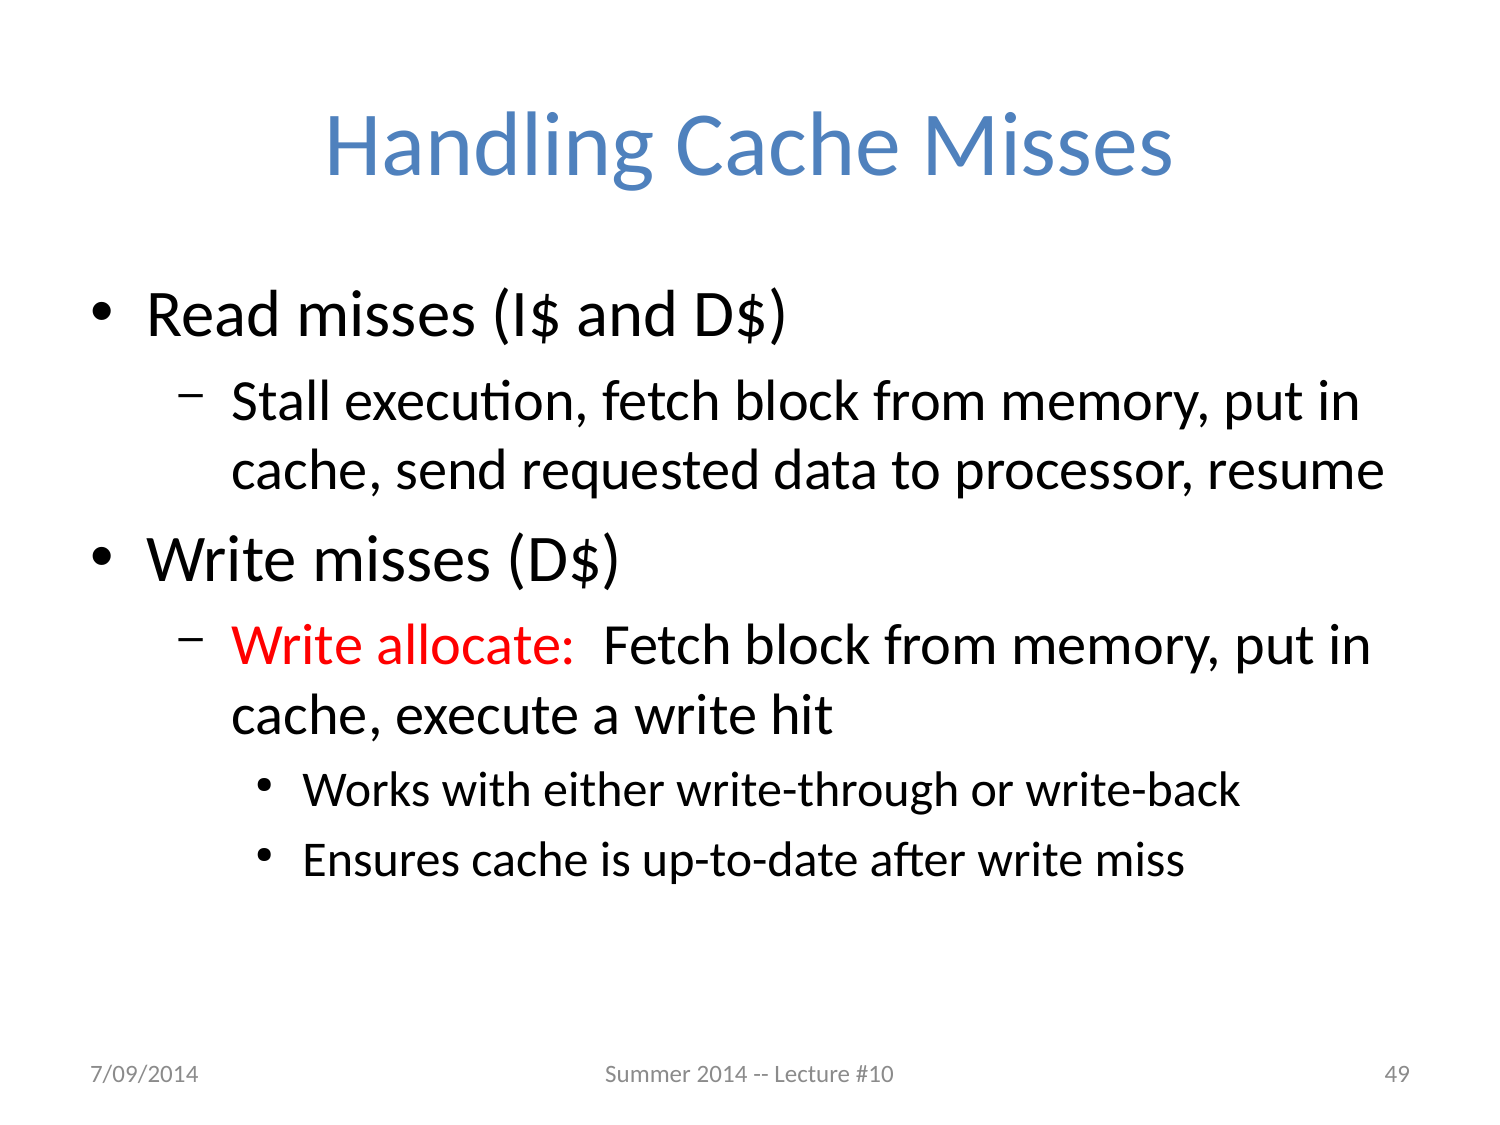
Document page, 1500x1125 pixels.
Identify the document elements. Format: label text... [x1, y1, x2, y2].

slide_number <number> [1074, 1042, 1425, 1103]
title Handling Cache Misses [75, 45, 1425, 233]
footer Summer 2014 -- Lecture #10 [512, 1042, 988, 1103]
slide_number 7/09/2014 [75, 1042, 425, 1103]
list Read misses (I$ and D$) Stall execution, fetch block from memory, put in cache, send requested data to processor, resume Write misses (D$) Write allocate: Fetch block from memory, put in cache, execute a write hit Works with either write-through or write-back Ensures cache is up-to-date after write miss [75, 262, 1425, 1073]
